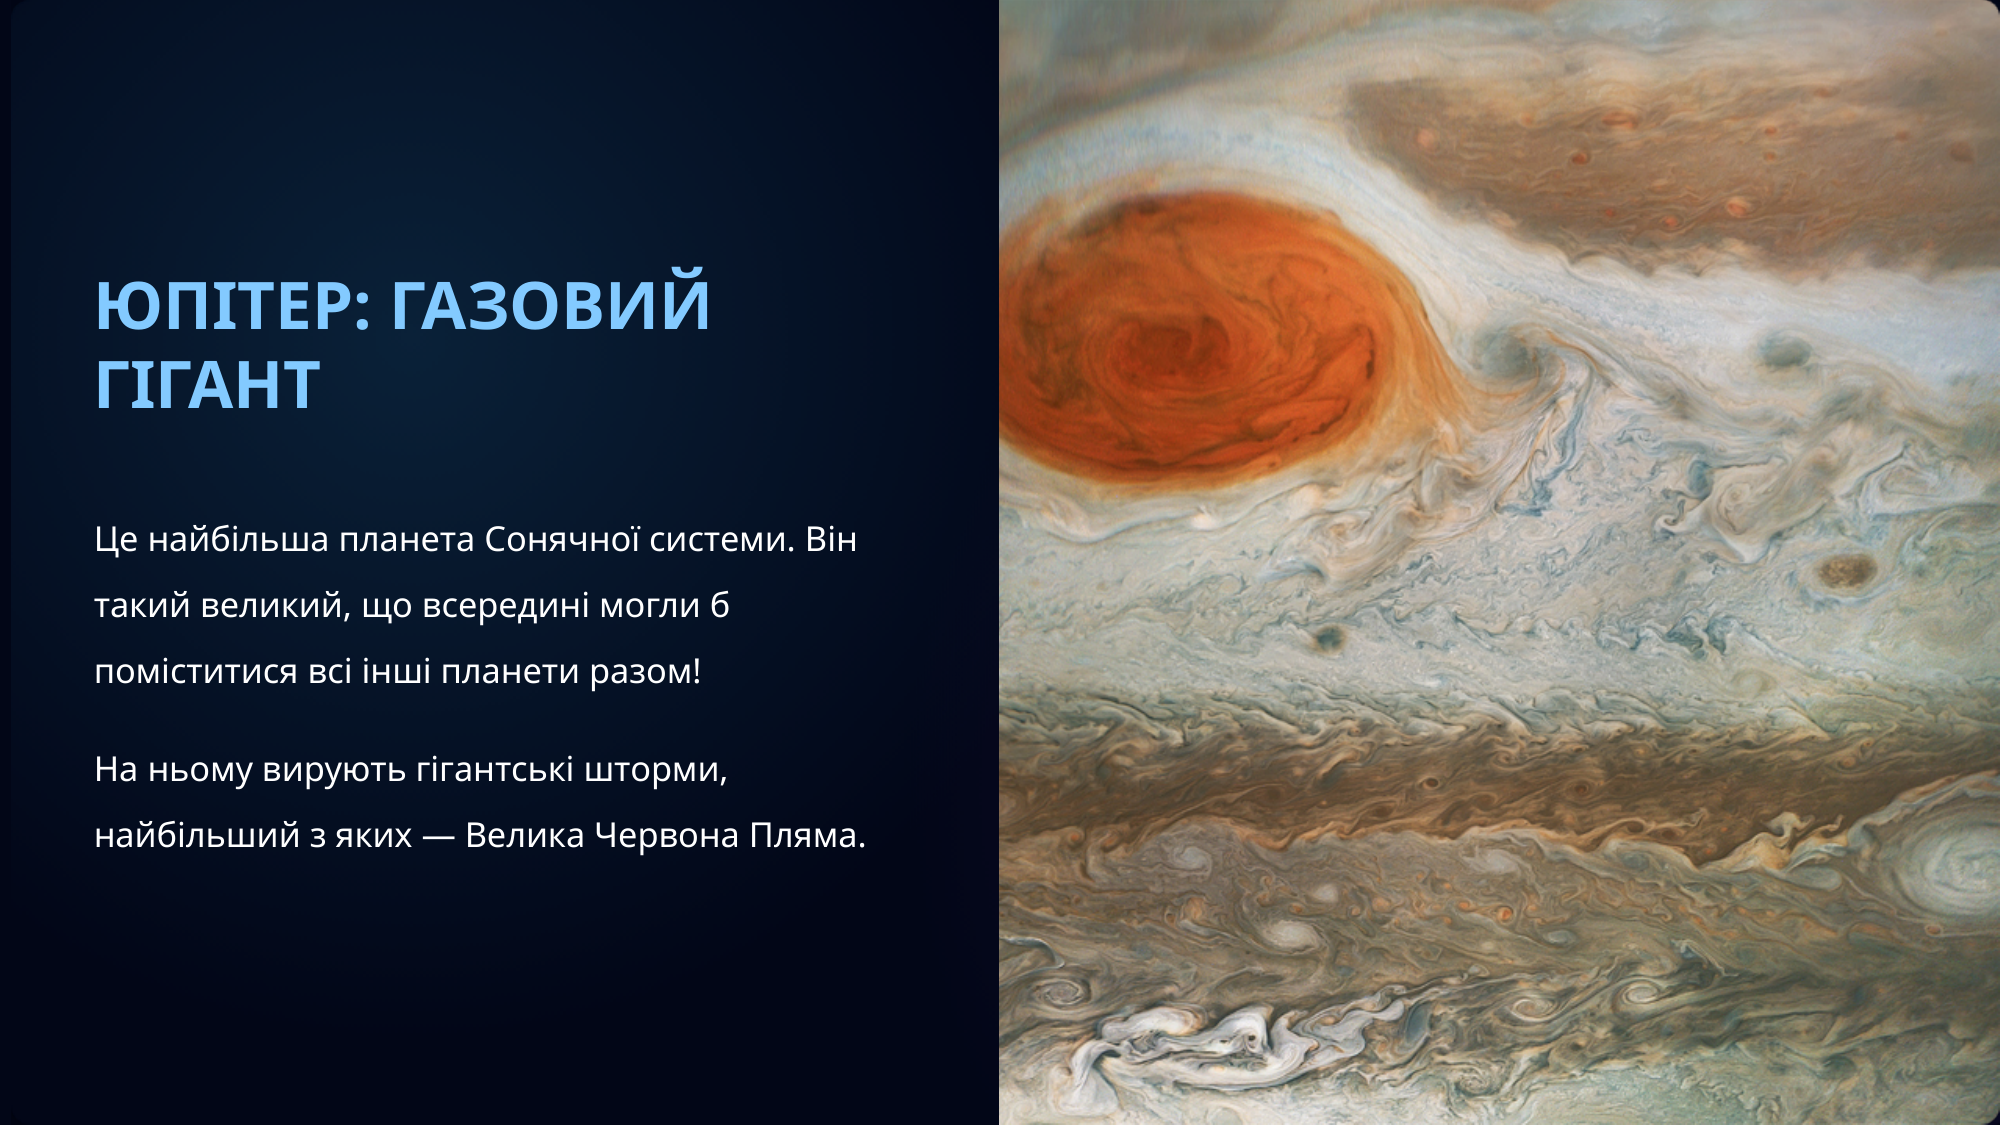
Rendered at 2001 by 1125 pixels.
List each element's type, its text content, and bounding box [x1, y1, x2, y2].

text_box Це найбільша планета Сонячної системи. Він такий великий, що всередині могли б поміститися всі інші планети разом! [93, 492, 907, 690]
text_box ЮПІТЕР: ГАЗОВИЙ ГІГАНТ [93, 264, 947, 422]
picture [11, 0, 2000, 1125]
text_box На ньому вирують гігантські шторми, найбільший з яких — Велика Червона Пляма. [93, 722, 907, 855]
